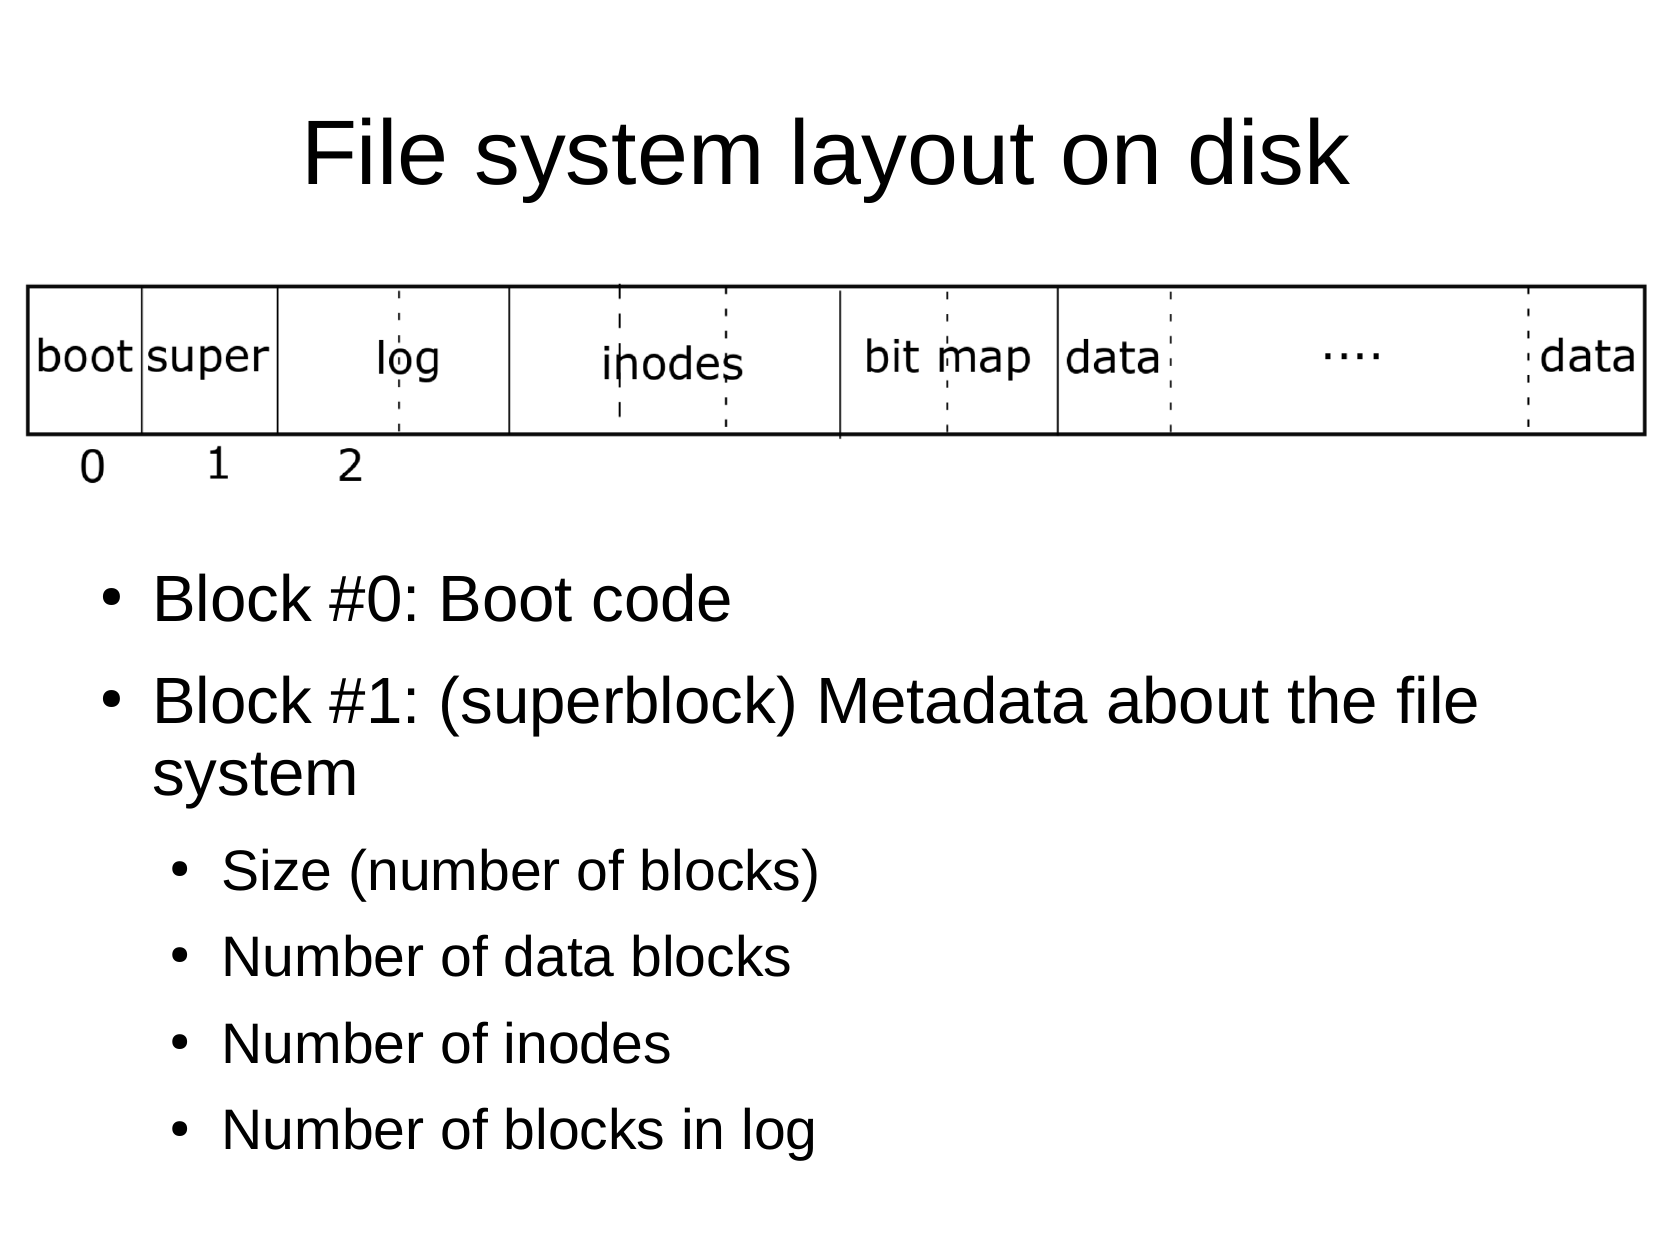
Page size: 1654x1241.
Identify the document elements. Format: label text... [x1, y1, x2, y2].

picture [4, 263, 1654, 496]
title File system layout on disk [82, 49, 1571, 257]
list Block #0: Boot code Block #1: (superblock) Metadata about the file system Size (number of blocks) Number of data blocks Number of inodes Number of blocks in log [82, 562, 1571, 1163]
